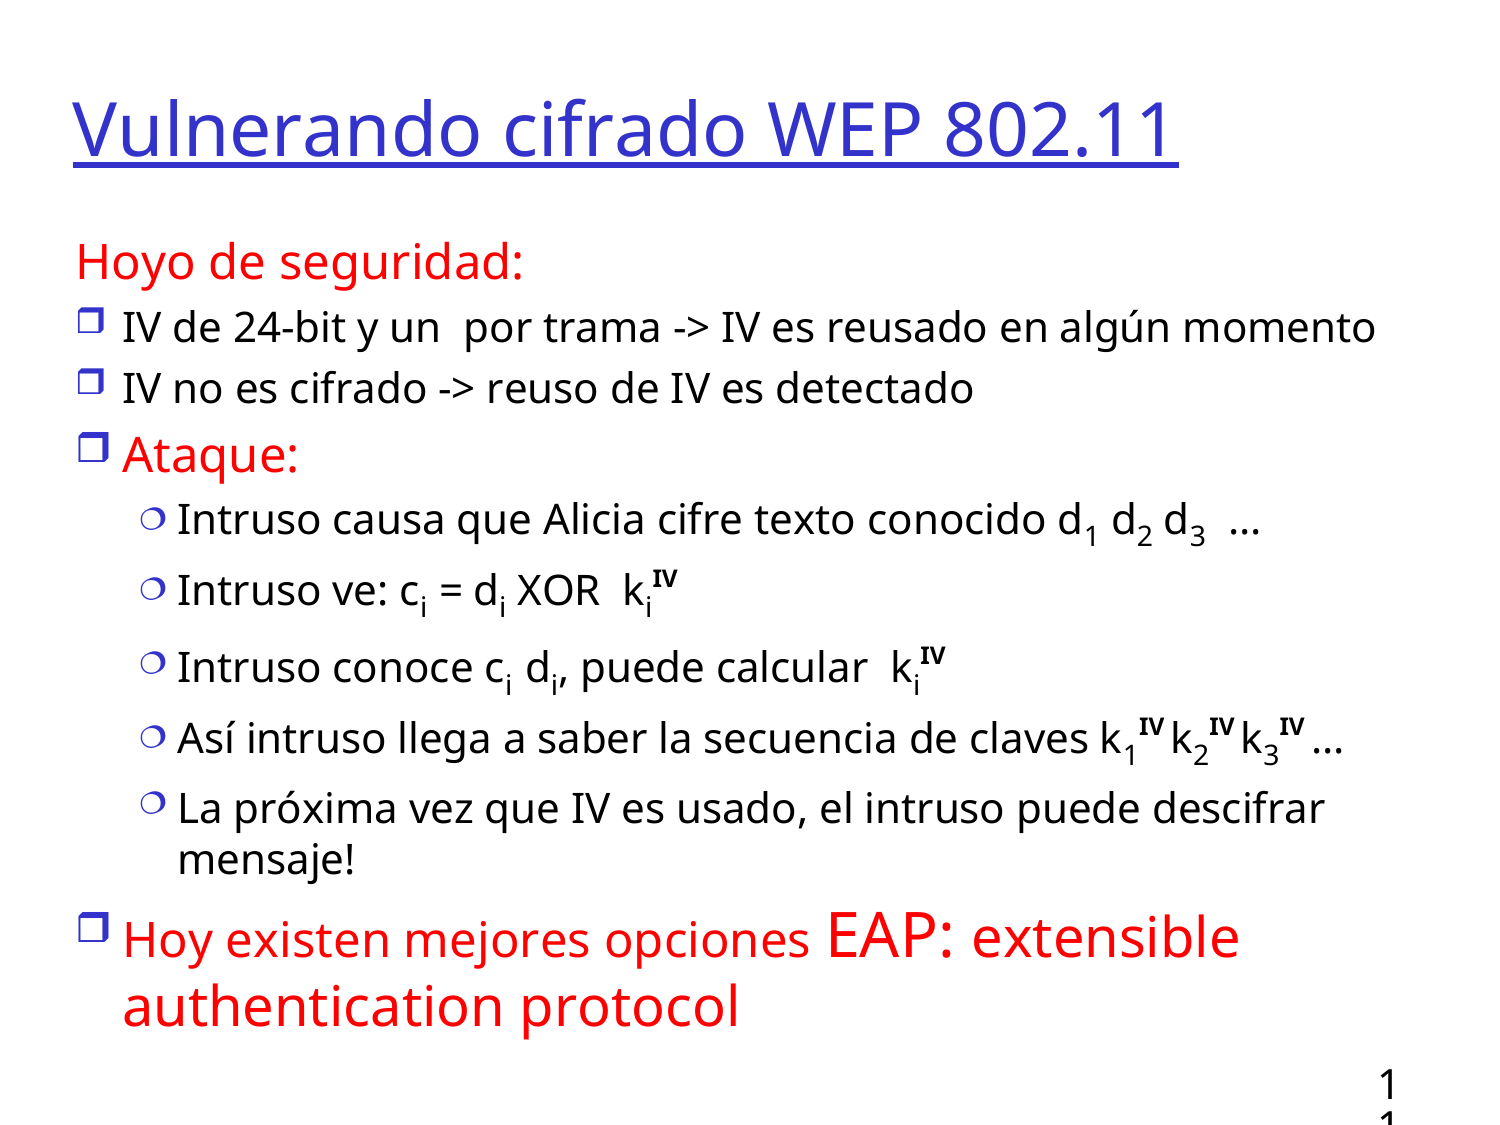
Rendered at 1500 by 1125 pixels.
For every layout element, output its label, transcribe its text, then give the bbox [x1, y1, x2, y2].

list Hoyo de seguridad: IV de 24-bit y un por trama -> IV es reusado en algún momento IV no es cifrado -> reuso de IV es detectado Ataque: Intruso causa que Alicia cifre texto conocido d1 d2 d3 … Intruso ve: ci = di XOR kiIV Intruso conoce ci di, puede calcular kiIV Así intruso llega a saber la secuencia de claves k1IV k2IV k3IV … La próxima vez que IV es usado, el intruso puede descifrar mensaje! Hoy existen mejores opciones EAP: extensible authentication protocol [60, 223, 1457, 1057]
title Vulnerando cifrado WEP 802.11 [57, 33, 1333, 221]
